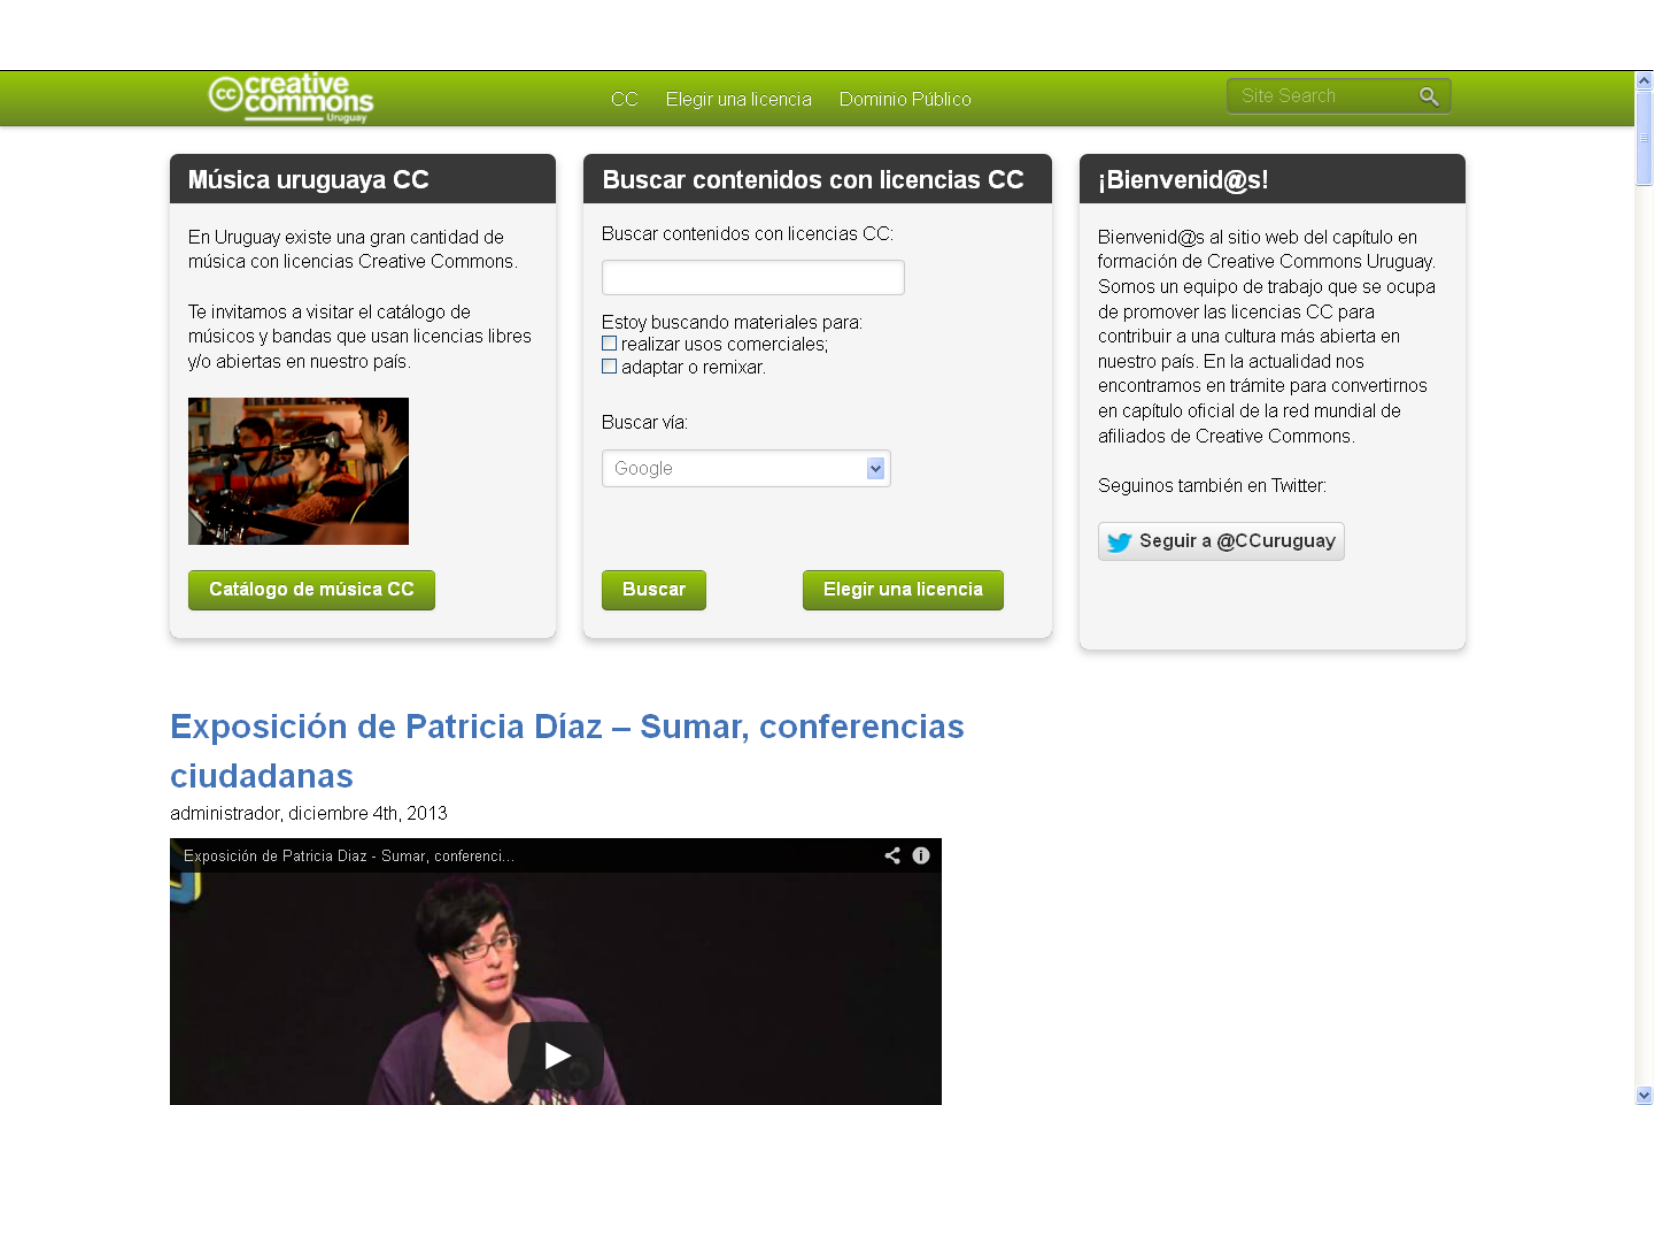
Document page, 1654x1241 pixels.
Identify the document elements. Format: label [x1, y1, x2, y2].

picture [0, 70, 1654, 1105]
